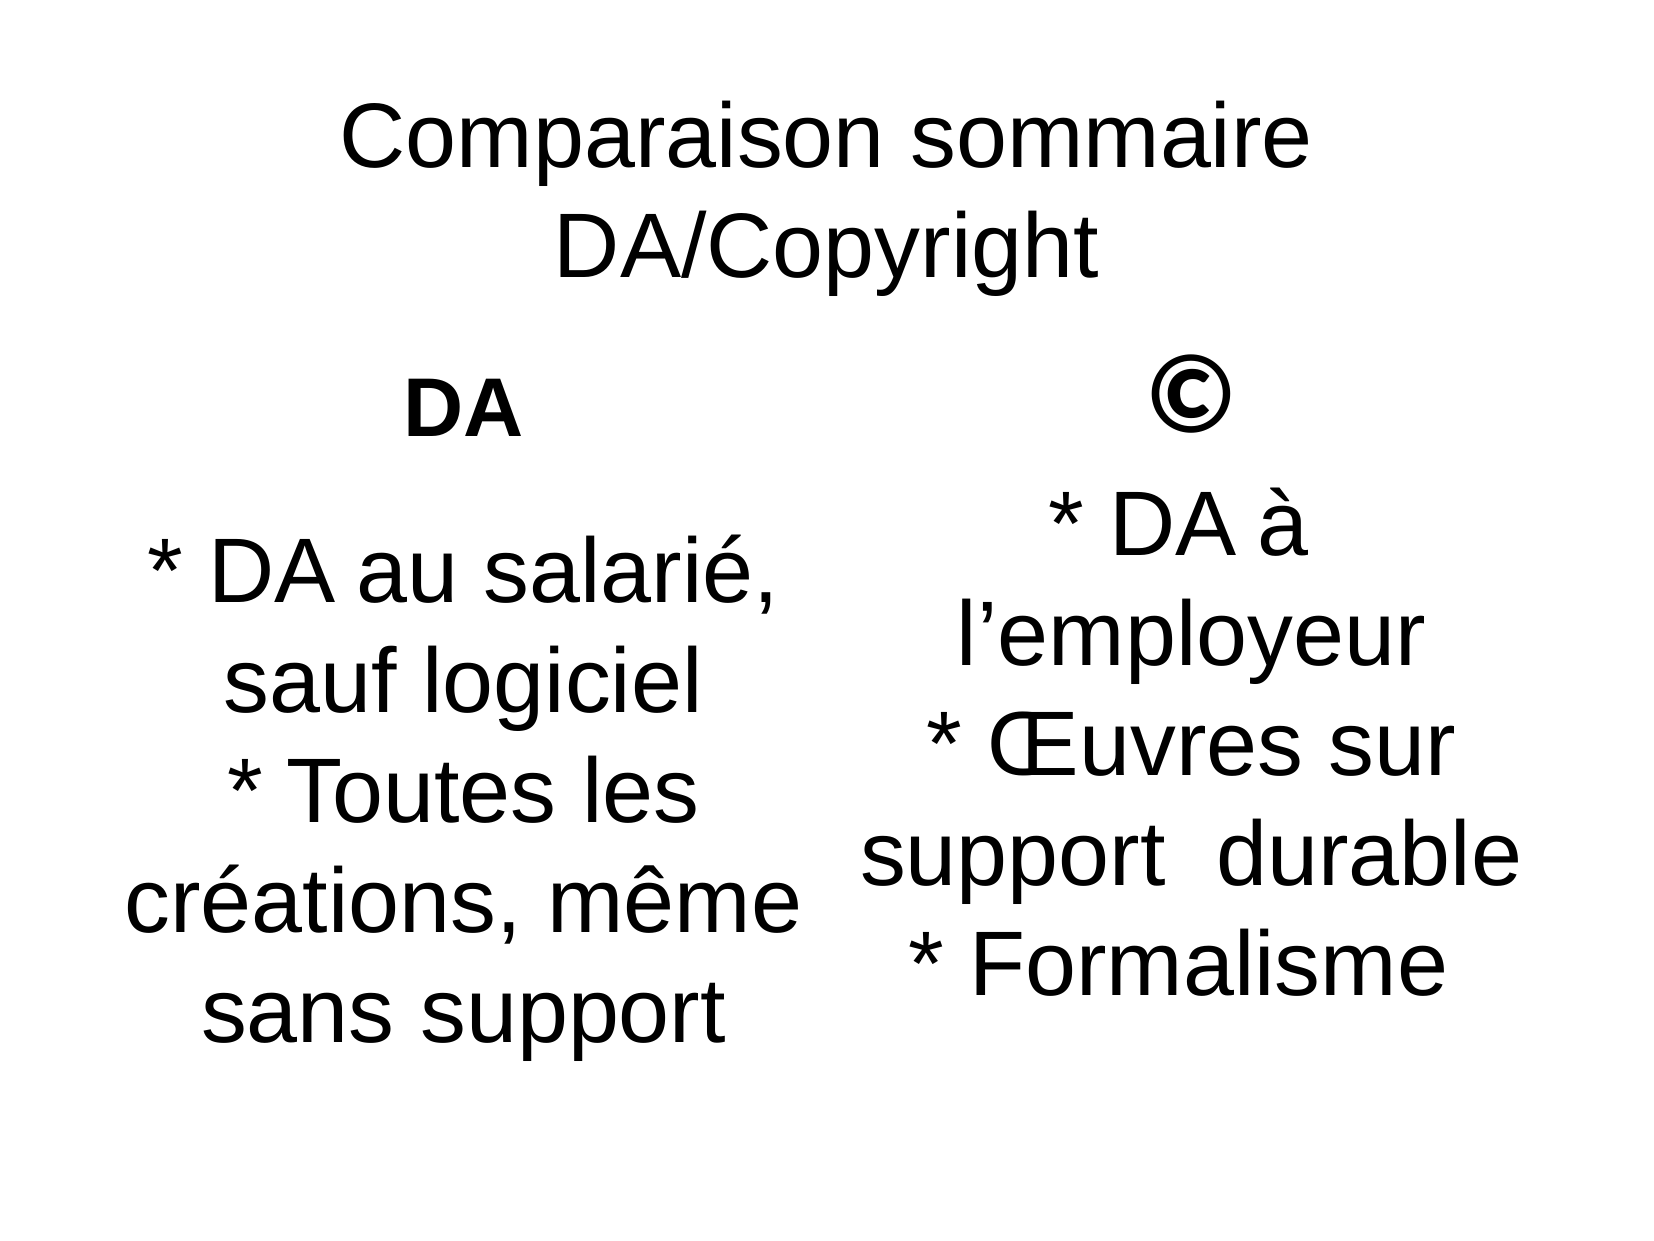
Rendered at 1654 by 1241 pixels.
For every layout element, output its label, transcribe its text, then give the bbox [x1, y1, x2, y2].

title * DA à l’employeur * Œuvres sur support durable * Formalisme [840, 405, 1543, 1072]
list © [840, 305, 1543, 405]
title Comparaison sommaire DA/Copyright [113, 66, 1541, 306]
list DA [113, 303, 814, 452]
title * DA au salarié, sauf logiciel * Toutes les créations, même sans support [113, 452, 814, 1120]
